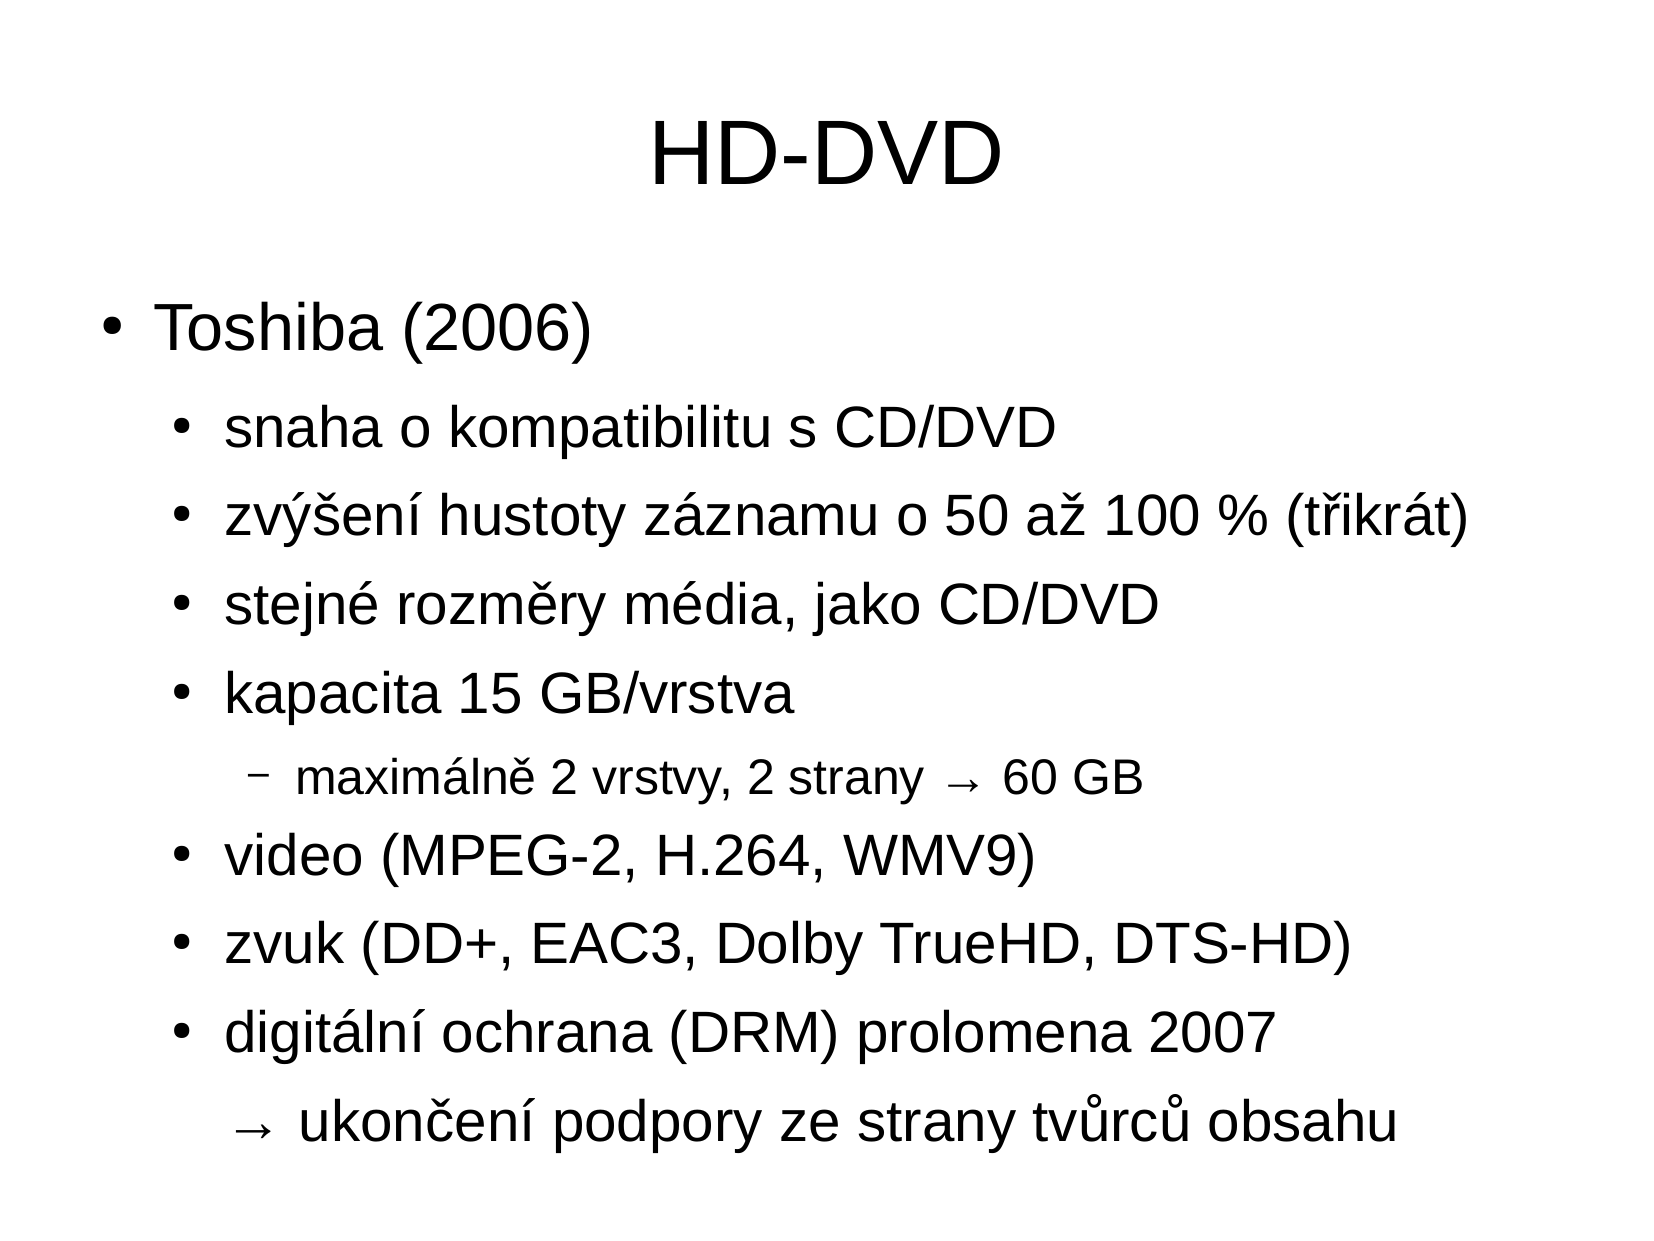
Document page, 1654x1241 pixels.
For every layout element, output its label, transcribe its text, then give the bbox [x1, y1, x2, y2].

list Toshiba (2006) snaha o kompatibilitu s CD/DVD zvýšení hustoty záznamu o 50 až 100 % (třikrát) stejné rozměry média, jako CD/DVD kapacita 15 GB/vrstva maximálně 2 vrstvy, 2 strany → 60 GB video (MPEG-2, H.264, WMV9) zvuk (DD+, EAC3, Dolby TrueHD, DTS-HD) digitální ochrana (DRM) prolomena 2007 → ukončení podpory ze strany tvůrců obsahu [82, 290, 1571, 1193]
title HD-DVD [82, 56, 1571, 250]
